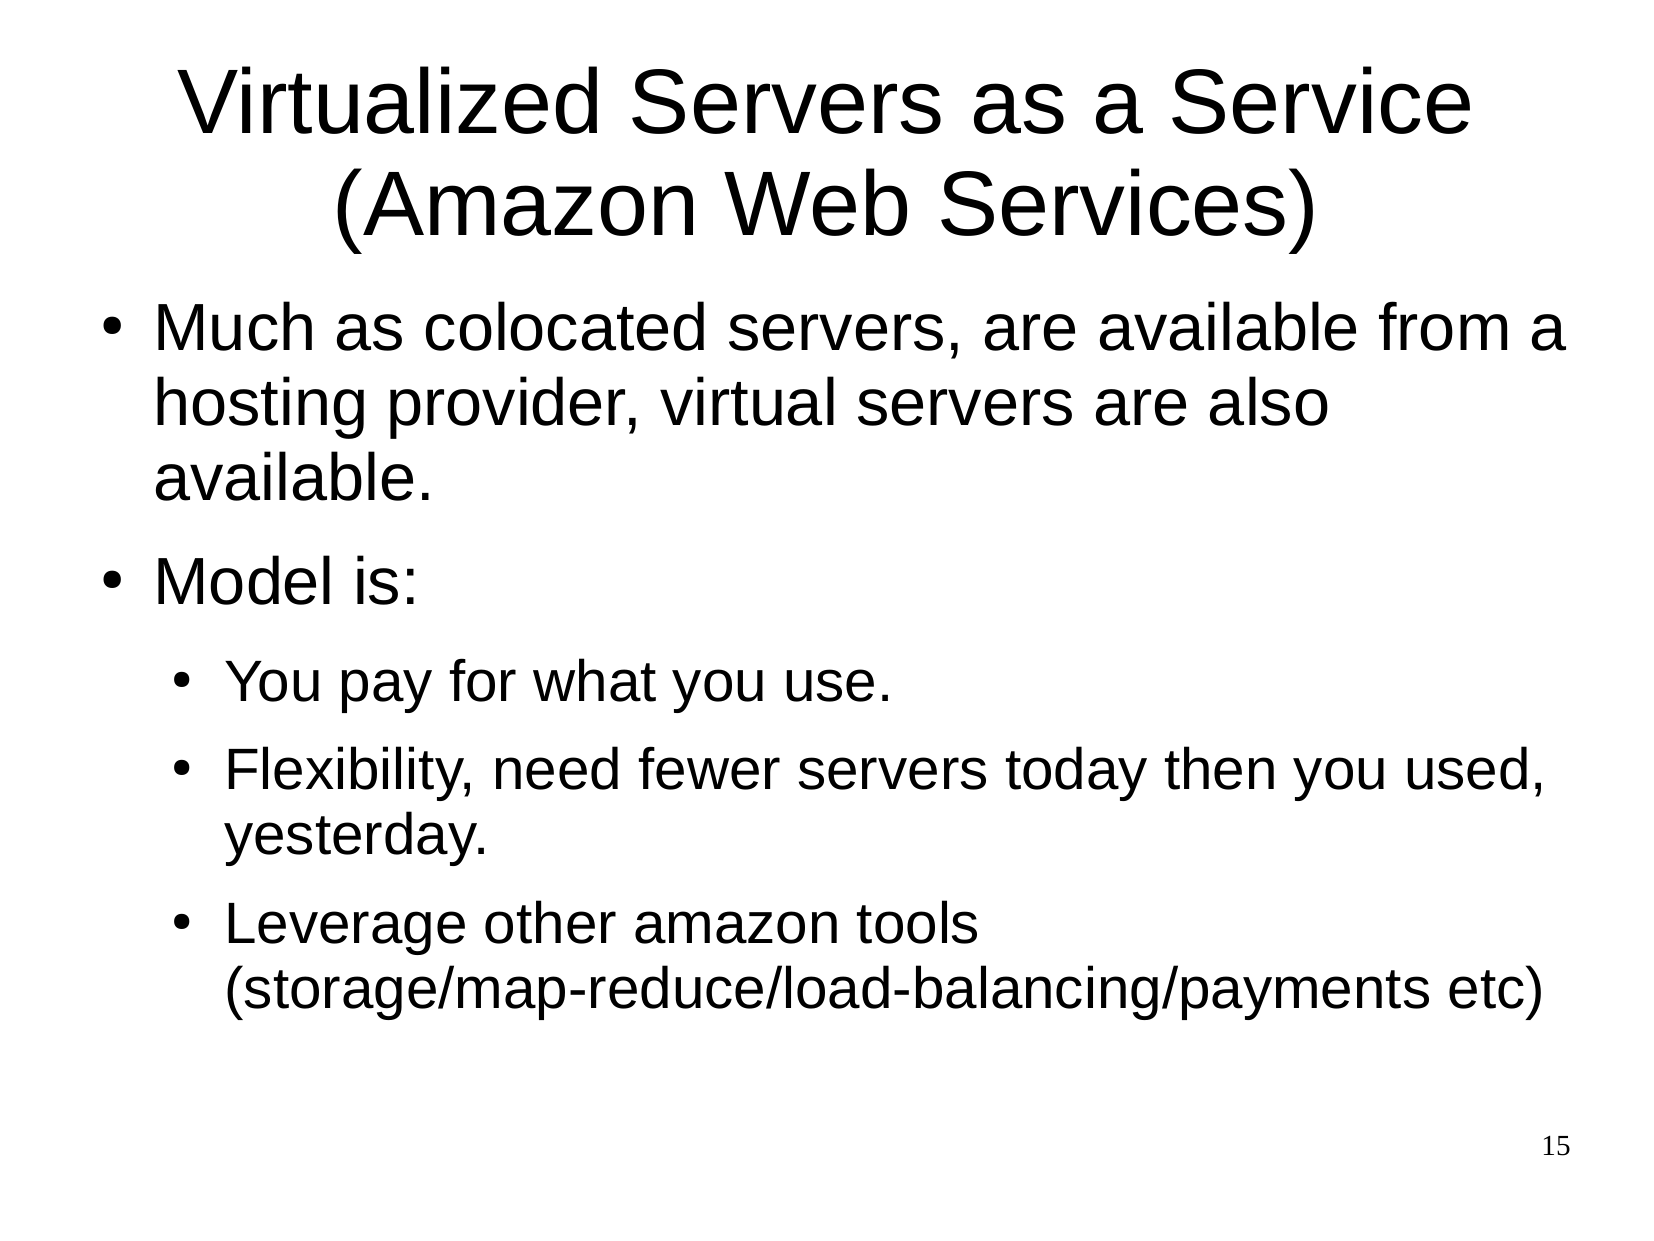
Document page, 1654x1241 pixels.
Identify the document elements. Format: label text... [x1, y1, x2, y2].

list Much as colocated servers, are available from a hosting provider, virtual servers are also available. Model is: You pay for what you use. Flexibility, need fewer servers today then you used, yesterday. Leverage other amazon tools (storage/map-reduce/load-balancing/payments etc) [82, 290, 1571, 1109]
title Virtualized Servers as a Service (Amazon Web Services) [82, 49, 1571, 257]
